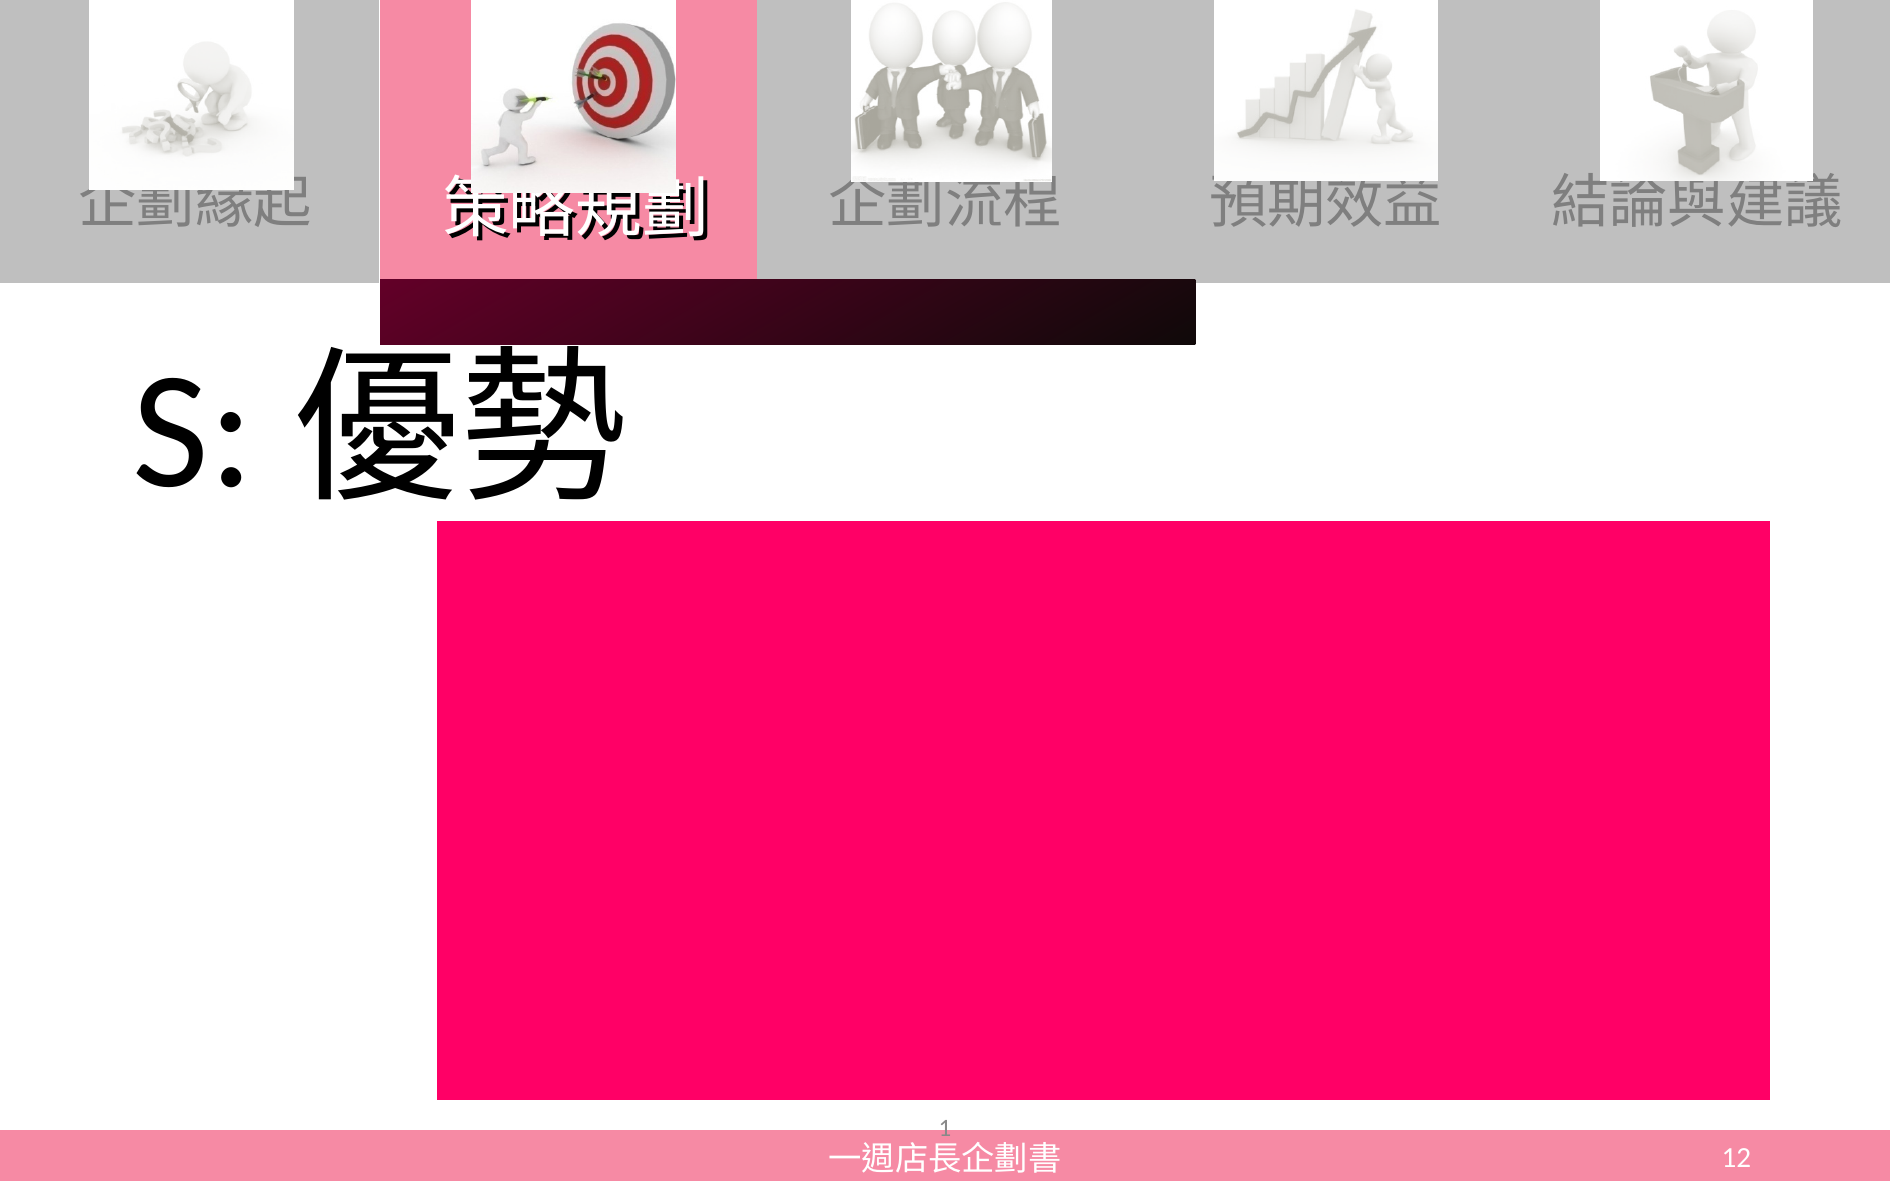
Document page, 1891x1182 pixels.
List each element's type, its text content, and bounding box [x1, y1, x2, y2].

picture [471, 0, 676, 193]
text_box SWOT分析/五力分析 [378, 278, 1302, 345]
text_box 結論與建議 [1523, 157, 1871, 243]
text_box [380, 280, 1195, 345]
text_box [437, 521, 1770, 1100]
text_box 策略規劃 [417, 157, 735, 253]
text_box 預期效益 [1179, 157, 1473, 243]
picture [89, 0, 294, 190]
text_box 企劃流程 [781, 157, 1110, 243]
picture [1600, 0, 1813, 181]
text_box 1 [645, 1094, 1245, 1158]
text_box 企劃緣起 [42, 157, 348, 243]
picture [851, 0, 1052, 182]
text_box 12 [1706, 1130, 1891, 1182]
text_box S:優勢 [117, 312, 1302, 530]
text_box [0, 0, 379, 283]
picture [1214, 0, 1438, 181]
text_box 一週店長企劃書 [0, 1130, 1706, 1181]
text_box [380, 0, 1890, 283]
